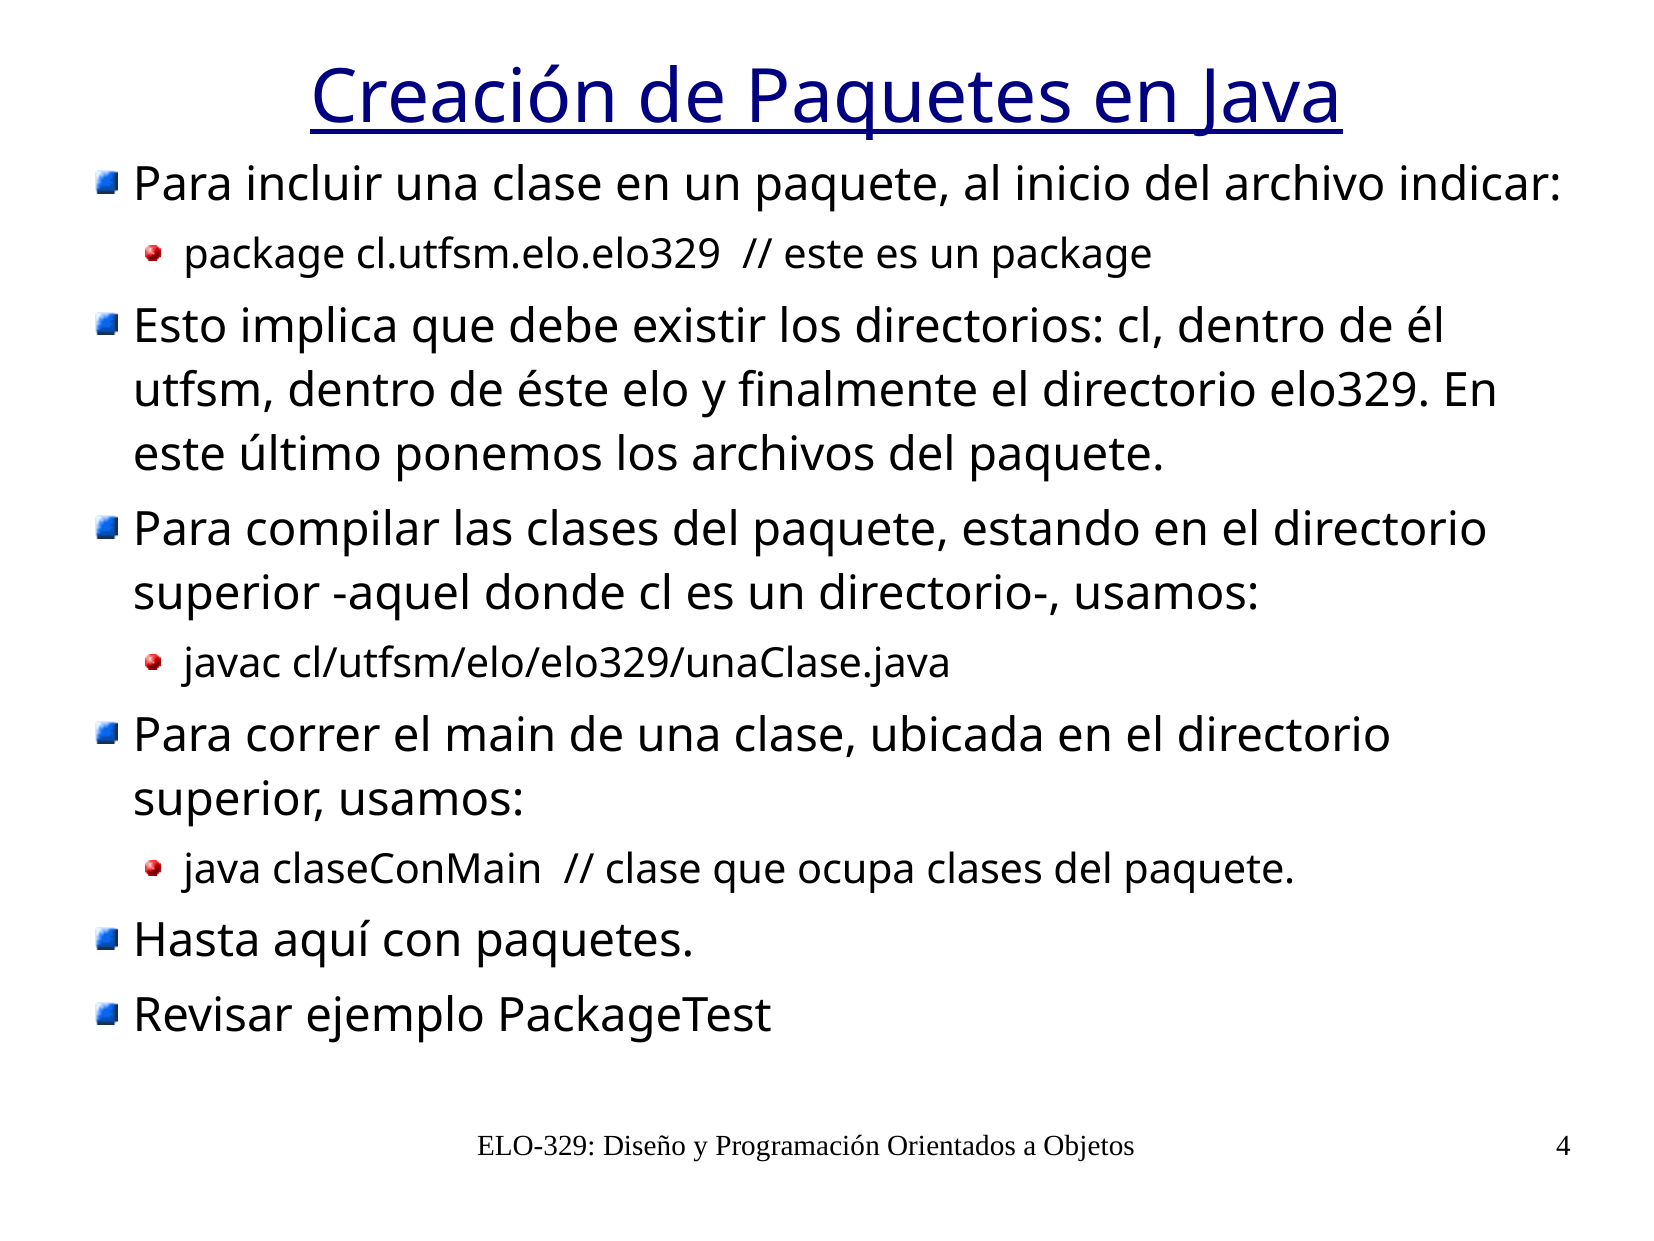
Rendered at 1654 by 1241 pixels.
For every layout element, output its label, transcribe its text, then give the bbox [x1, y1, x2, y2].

list Para incluir una clase en un paquete, al inicio del archivo indicar: package cl.utfsm.elo.elo329 // este es un package Esto implica que debe existir los directorios: cl, dentro de él utfsm, dentro de éste elo y finalmente el directorio elo329. En este último ponemos los archivos del paquete. Para compilar las clases del paquete, estando en el directorio superior -aquel donde cl es un directorio-, usamos: javac cl/utfsm/elo/elo329/unaClase.java Para correr el main de una clase, ubicada en el directorio superior, usamos: java claseConMain // clase que ocupa clases del paquete. Hasta aquí con paquetes. Revisar ejemplo PackageTest [82, 150, 1571, 1088]
title Creación de Paquetes en Java [82, 43, 1571, 145]
